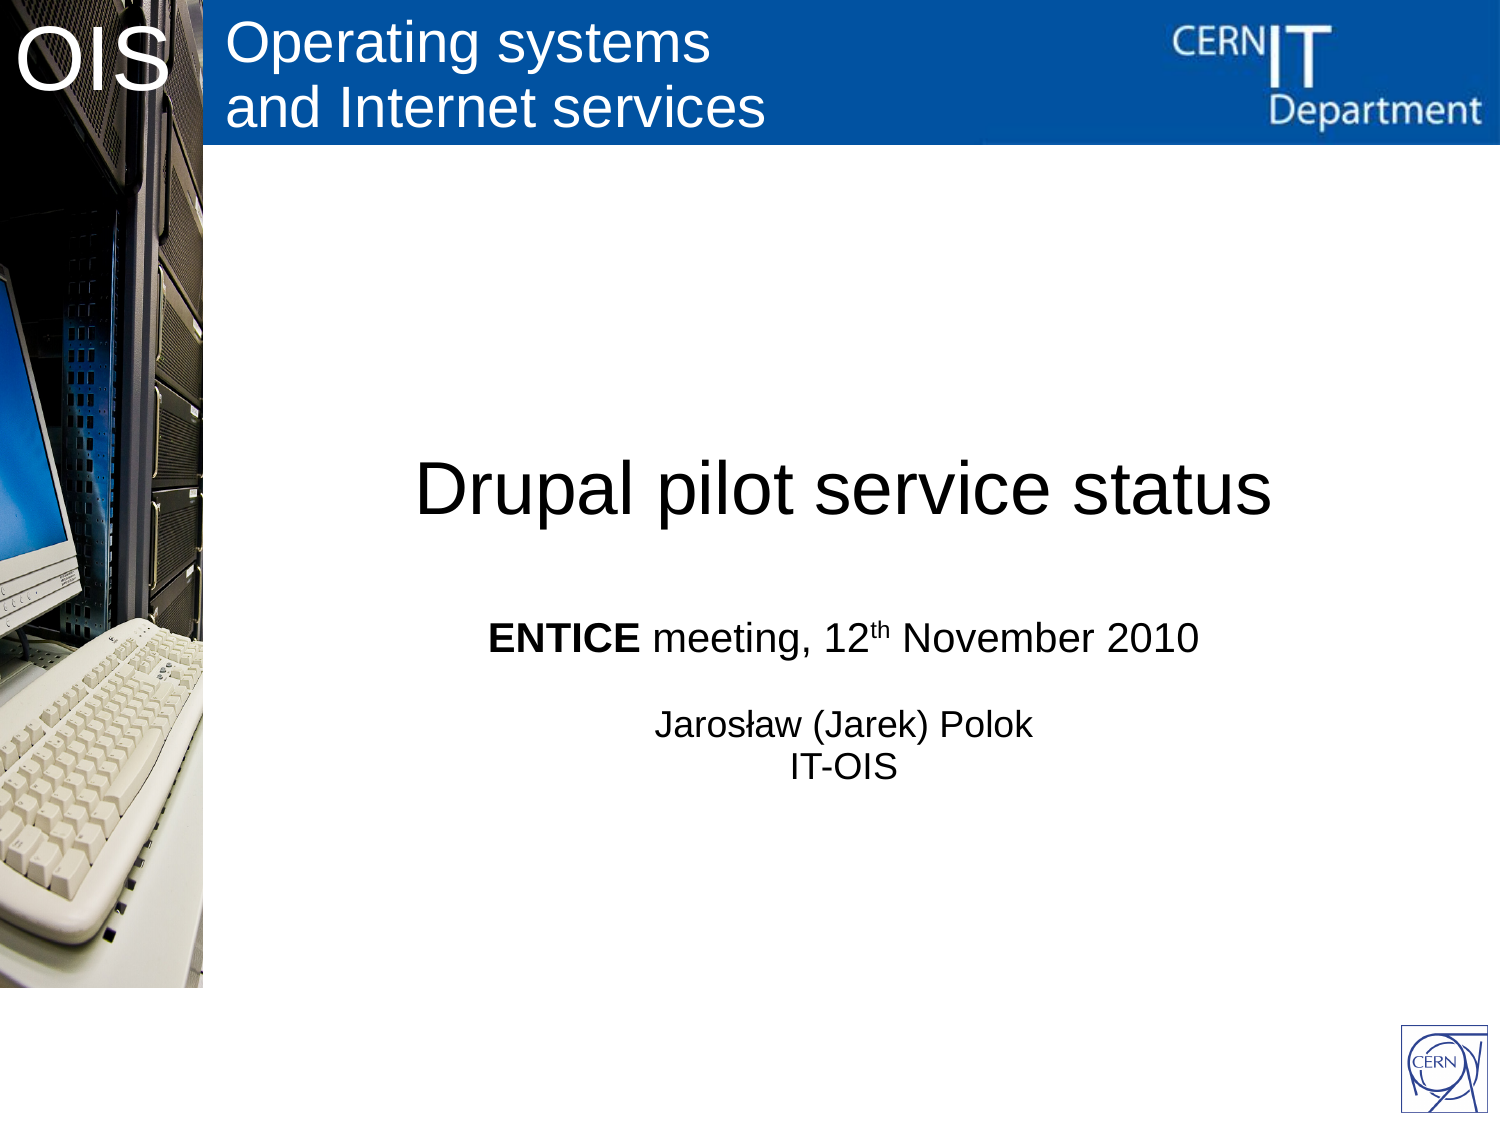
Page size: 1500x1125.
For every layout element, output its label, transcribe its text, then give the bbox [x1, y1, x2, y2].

picture [1401, 1025, 1488, 1113]
slide_number Drupal pilot service status ENTICE meeting, 12th November 2010 Jarosław (Jarek) Polok IT-OIS [225, 187, 1463, 1013]
picture [0, 0, 1500, 988]
title Operating systems and Internet services [225, 7, 1238, 143]
